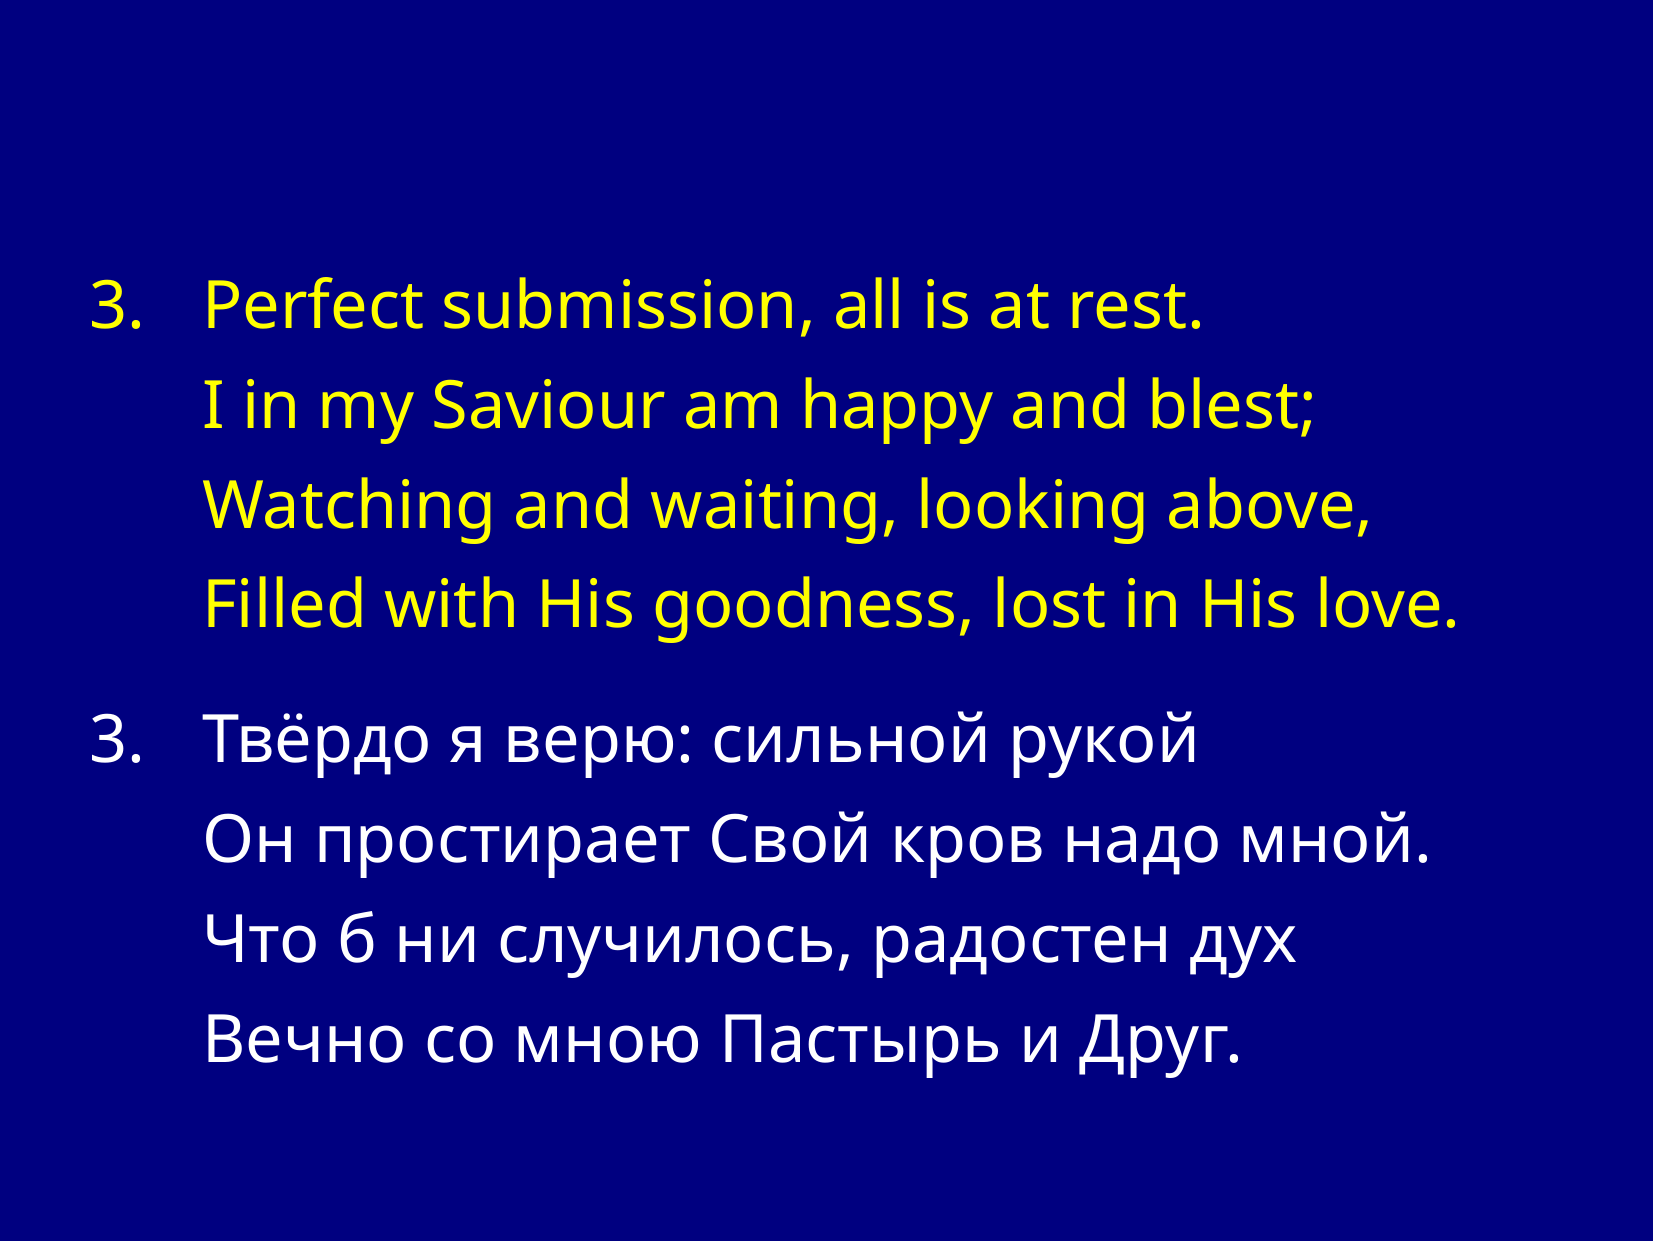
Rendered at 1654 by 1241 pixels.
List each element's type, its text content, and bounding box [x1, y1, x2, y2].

text_box 3. Perfect submission, all is at rest. I in my Saviour am happy and blest; Watching and waiting, looking above, Filled with His goodness, lost in His love. [75, 150, 1653, 638]
text_box 3. Твёрдо я верю: сильной рукой Он простирает Свой кров надо мной. Что б ни случилось, радостен дух Вечно со мною Пастырь и Друг. [75, 675, 1576, 1163]
